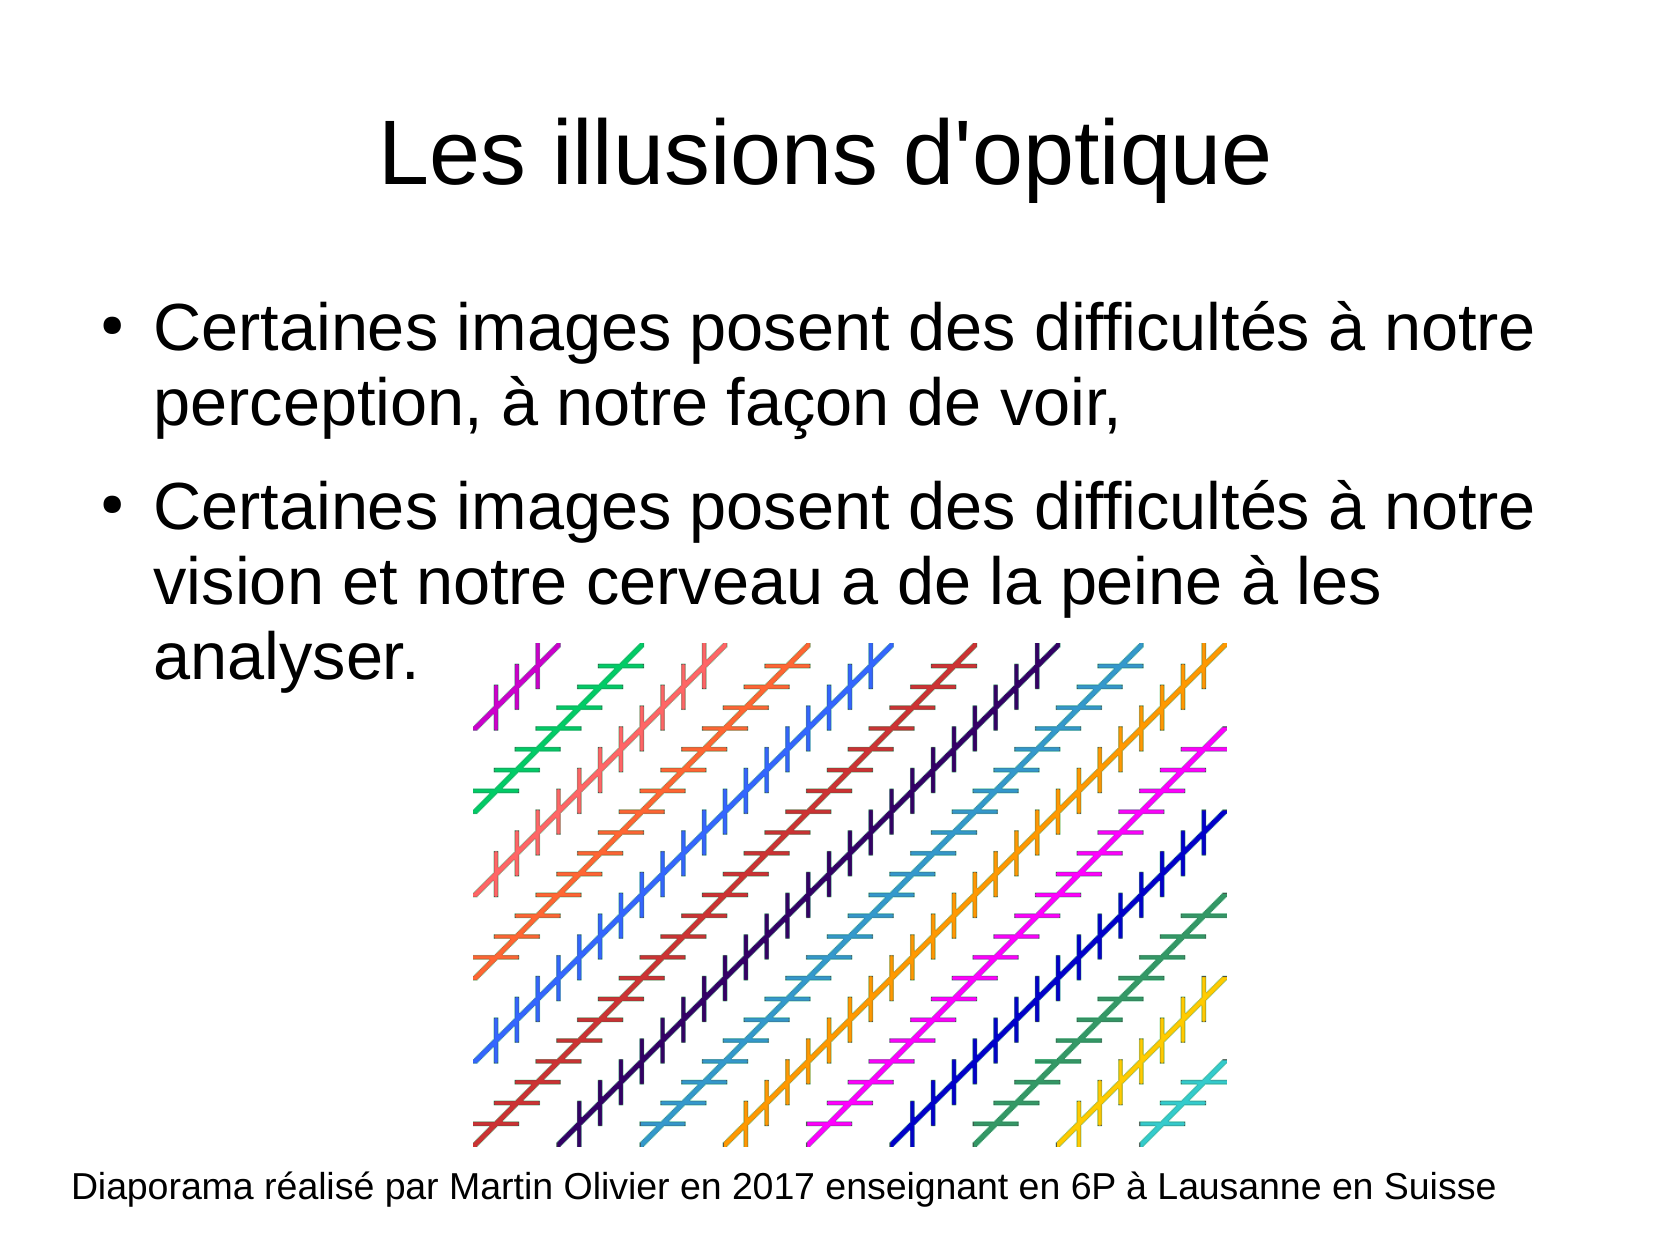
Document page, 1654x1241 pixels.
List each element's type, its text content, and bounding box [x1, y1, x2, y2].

picture [473, 643, 1227, 1147]
text_box Diaporama réalisé par Martin Olivier en 2017 enseignant en 6P à Lausanne en Suisse [56, 1157, 1607, 1215]
title Les illusions d'optique [82, 49, 1571, 257]
list Certaines images posent des difficultés à notre perception, à notre façon de voir, Certaines images posent des difficultés à notre vision et notre cerveau a de la peine à les analyser. [82, 290, 1571, 1010]
